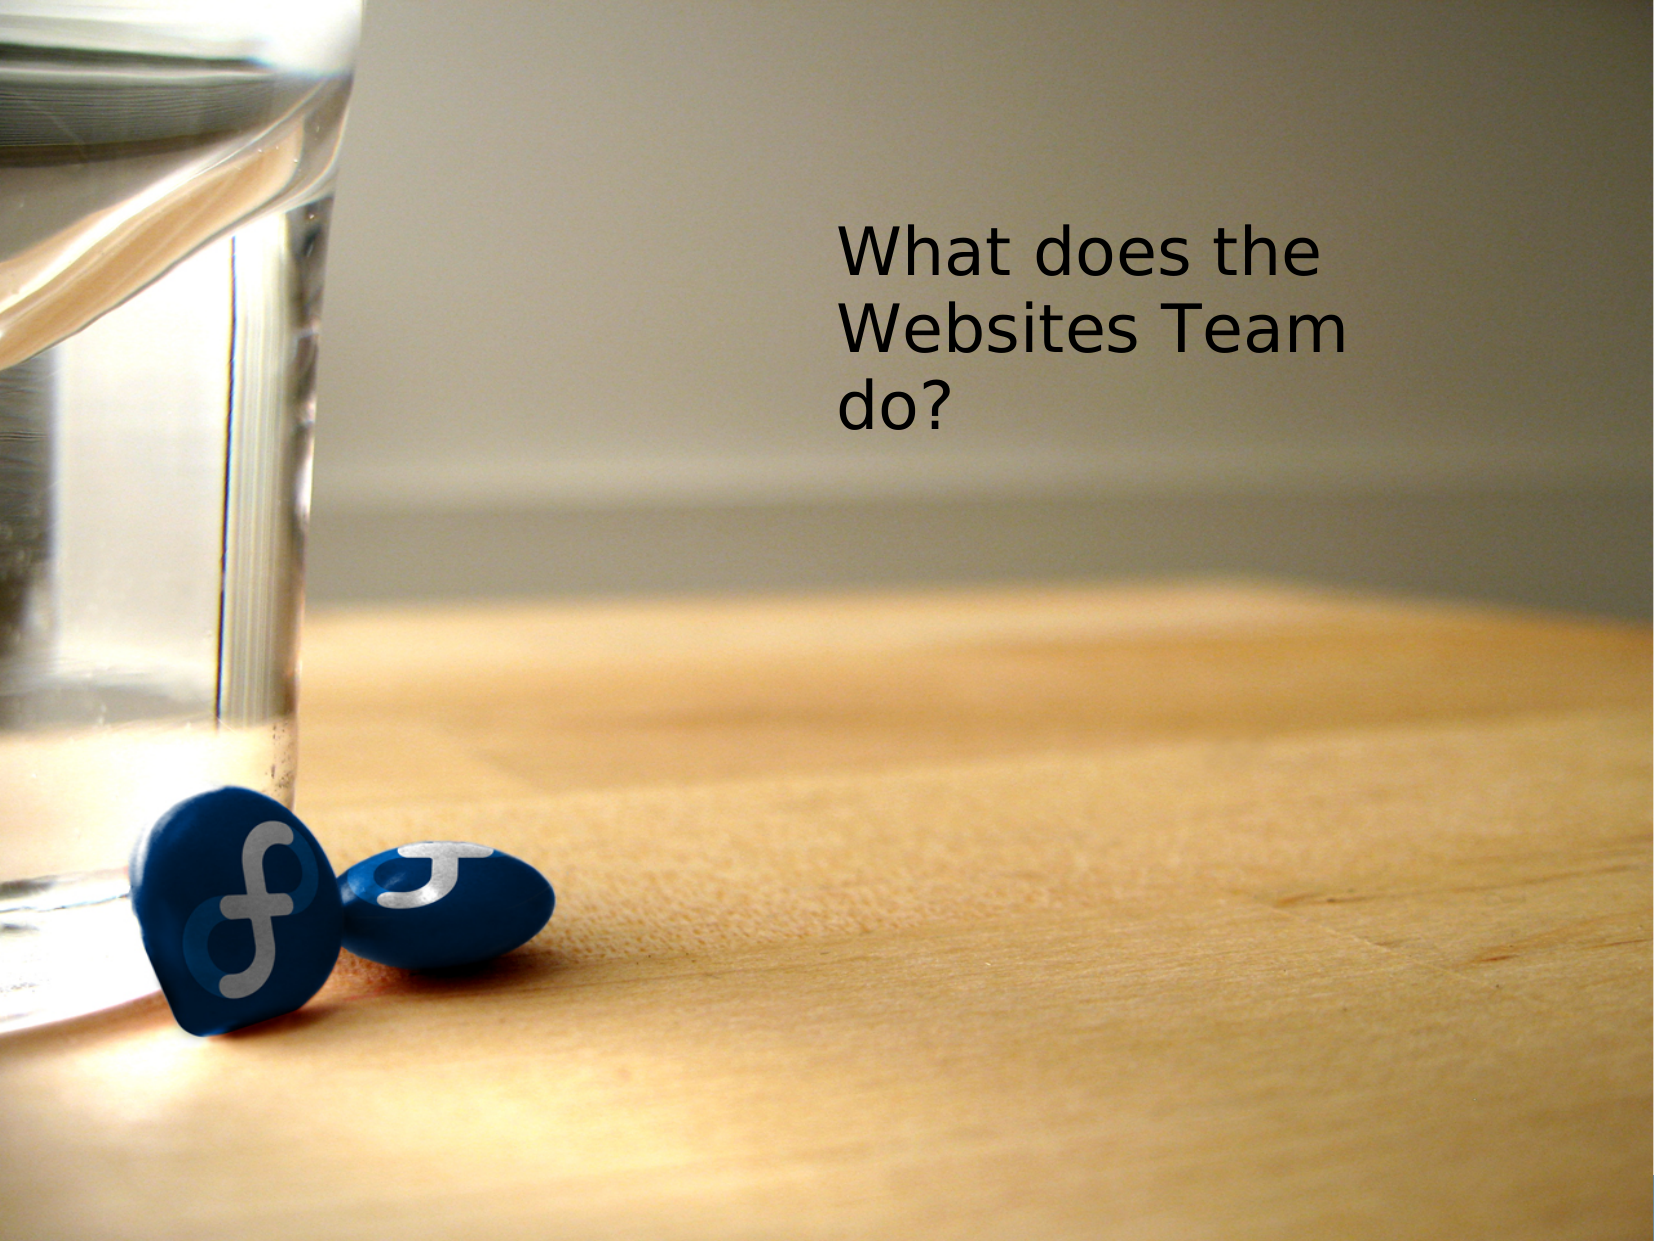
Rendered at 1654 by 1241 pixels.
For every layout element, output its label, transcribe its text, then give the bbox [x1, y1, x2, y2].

picture [0, 0, 1654, 1241]
text_box What does the Websites Team do? [821, 203, 1462, 1241]
